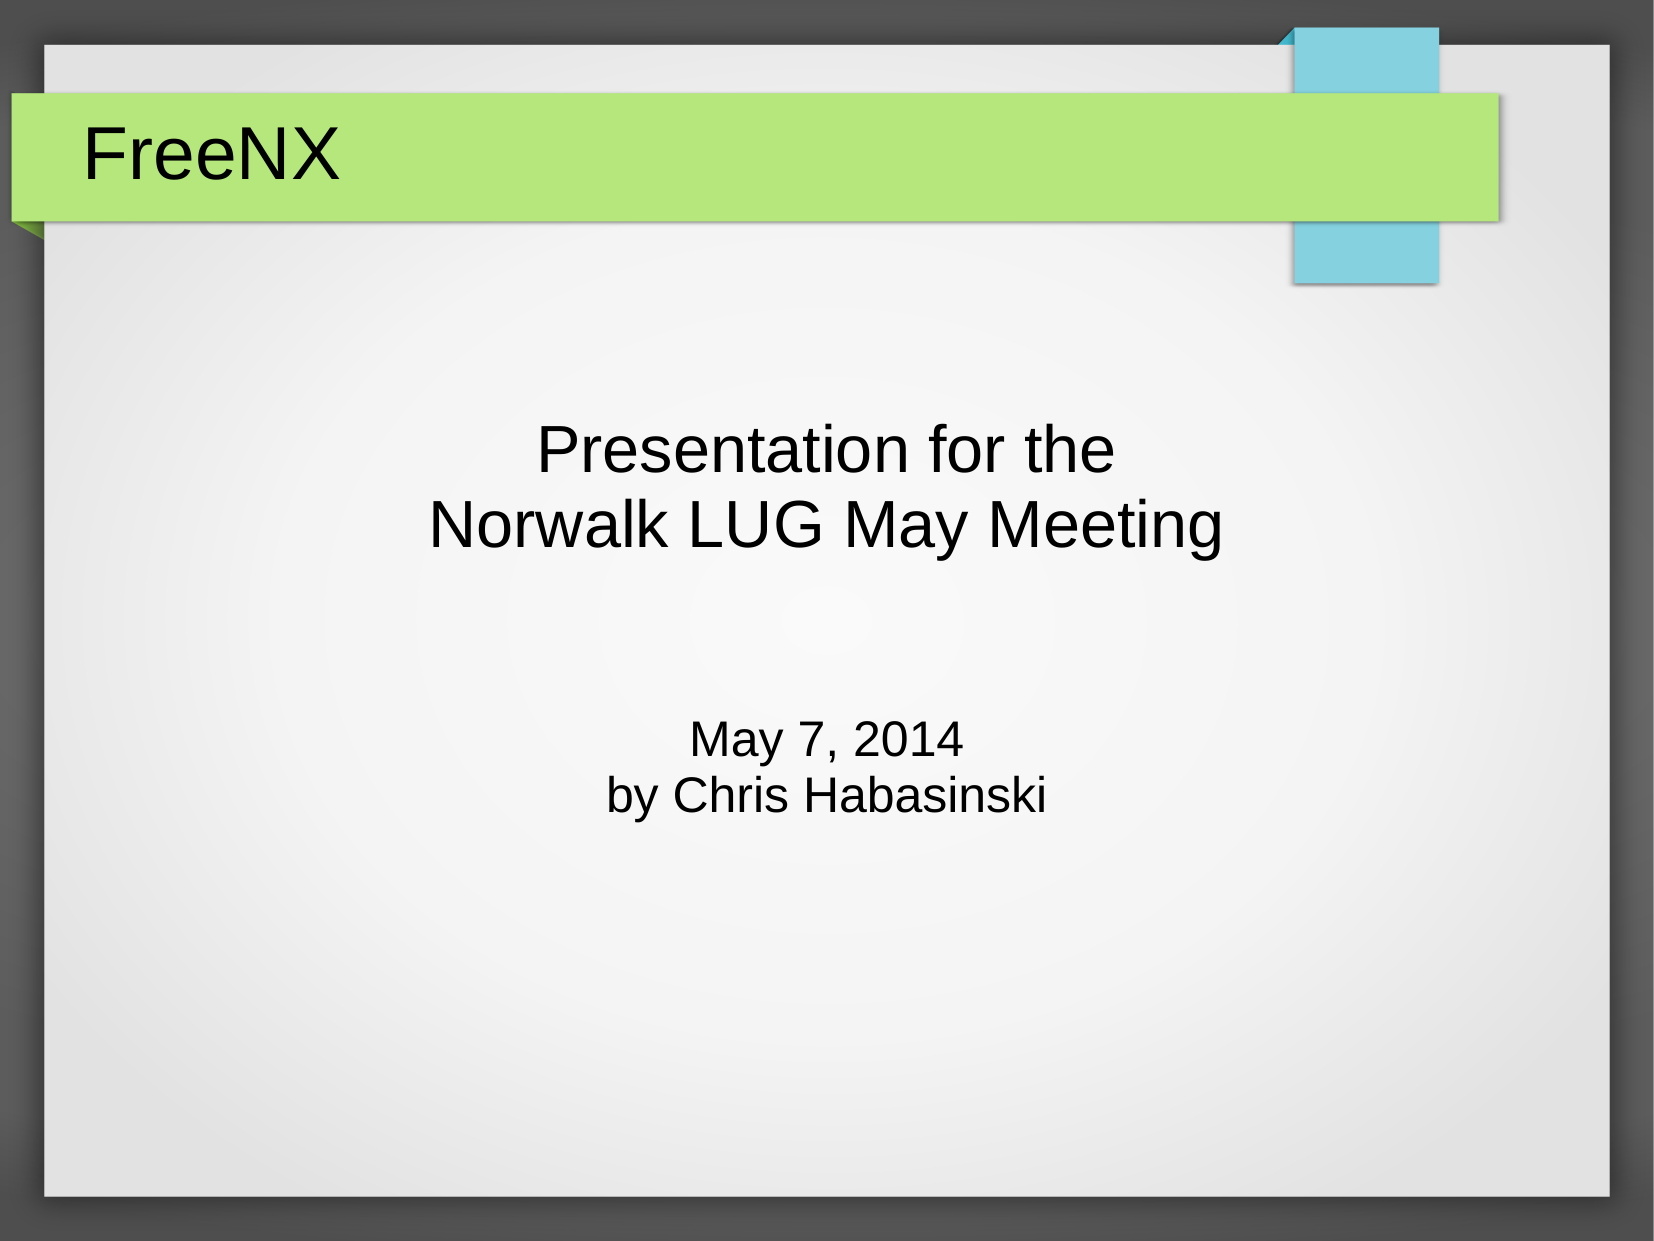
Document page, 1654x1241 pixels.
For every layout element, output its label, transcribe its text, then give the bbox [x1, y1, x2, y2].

title FreeNX [82, 94, 1264, 213]
subtitle Presentation for the Norwalk LUG May Meeting May 7, 2014 by Chris Habasinski [82, 295, 1571, 1015]
picture [0, 0, 1654, 1241]
